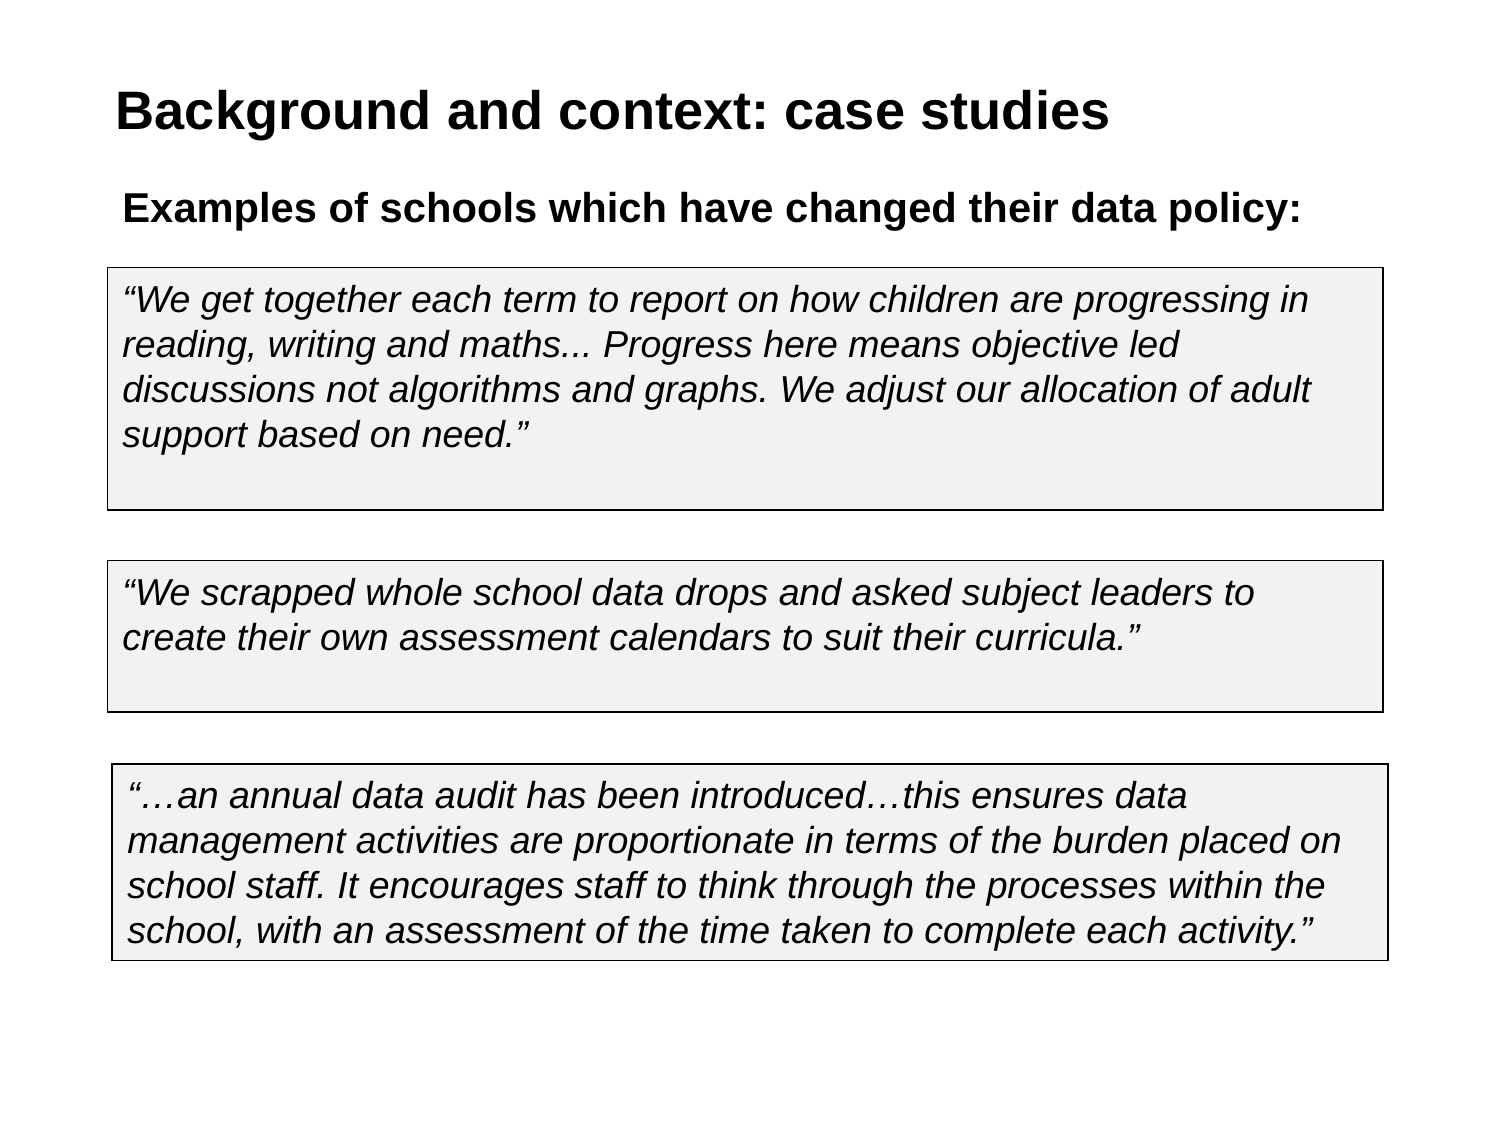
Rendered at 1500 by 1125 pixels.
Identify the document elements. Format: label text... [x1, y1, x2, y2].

text_box “…an annual data audit has been introduced…this ensures data management activities are proportionate in terms of the burden placed on school staff. It encourages staff to think through the processes within the school, with an assessment of the time taken to complete each activity.” [112, 763, 1388, 961]
list Examples of schools which have changed their data policy: [107, 183, 1396, 243]
text_box “We scrapped whole school data drops and asked subject leaders to create their own assessment calendars to suit their curricula.” [107, 560, 1384, 713]
title Background and context: case studies [100, 25, 1388, 191]
text_box “We get together each term to report on how children are progressing in reading, writing and maths... Progress here means objective led discussions not algorithms and graphs. We adjust our allocation of adult support based on need.” [107, 267, 1384, 510]
